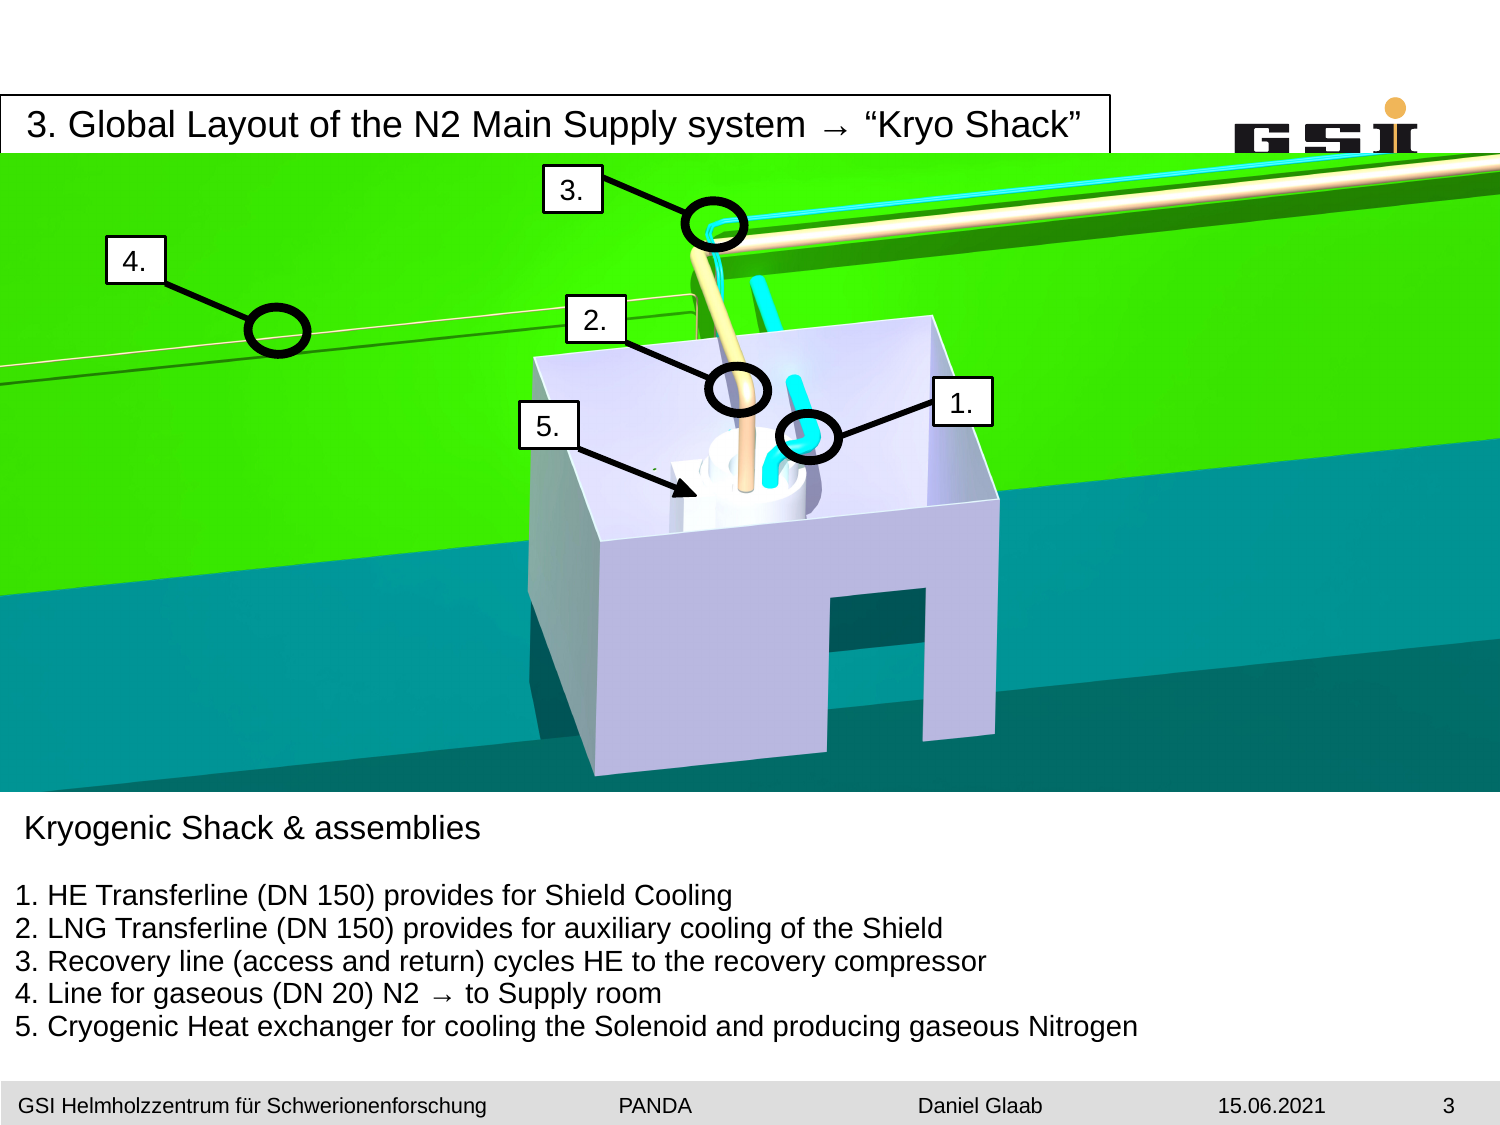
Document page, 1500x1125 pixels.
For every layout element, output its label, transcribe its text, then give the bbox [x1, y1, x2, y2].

text_box 3. Global Layout of the N2 Main Supply system → “Kryo Shack” [0, 94, 1111, 153]
text_box 2. [566, 295, 626, 343]
text_box Kryogenic Shack & assemblies 1. HE Transferline (DN 150) provides for Shield Cooling 2. LNG Transferline (DN 150) provides for auxiliary cooling of the Shield 3. Recovery line (access and return) cycles HE to the recovery compressor 4. Line for gaseous (DN 20) N2 → to Supply room 5. Cryogenic Heat exchanger for cooling the Solenoid and producing gaseous Nitrogen [0, 801, 1497, 1051]
text_box 4. [106, 236, 166, 284]
text_box 1. [933, 377, 993, 426]
picture [0, 95, 1500, 792]
text_box [0, 856, 1500, 1125]
text_box 5. [519, 401, 579, 449]
text_box GSI Helmholzzentrum für Schwerionenforschung PANDA Daniel Glaab 15.06.2021 3 [3, 1100, 1489, 1125]
text_box 3. [543, 165, 603, 213]
